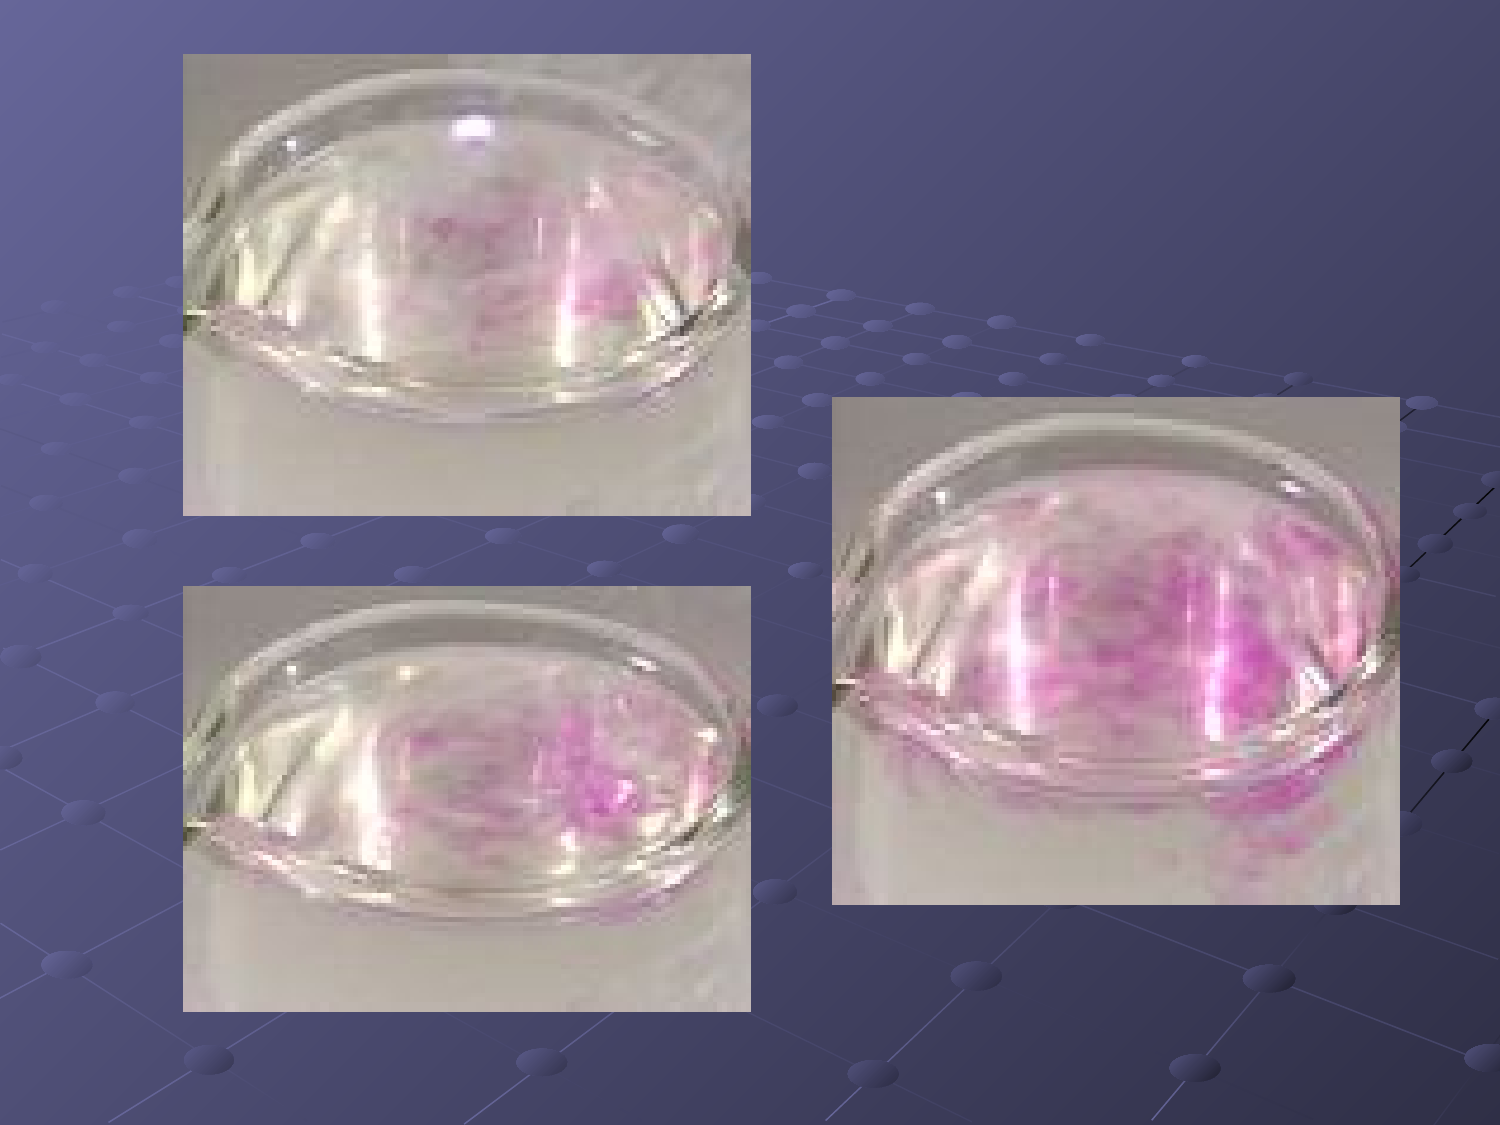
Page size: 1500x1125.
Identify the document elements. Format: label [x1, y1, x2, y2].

picture [832, 397, 1400, 905]
picture [183, 586, 751, 1012]
picture [183, 54, 751, 516]
